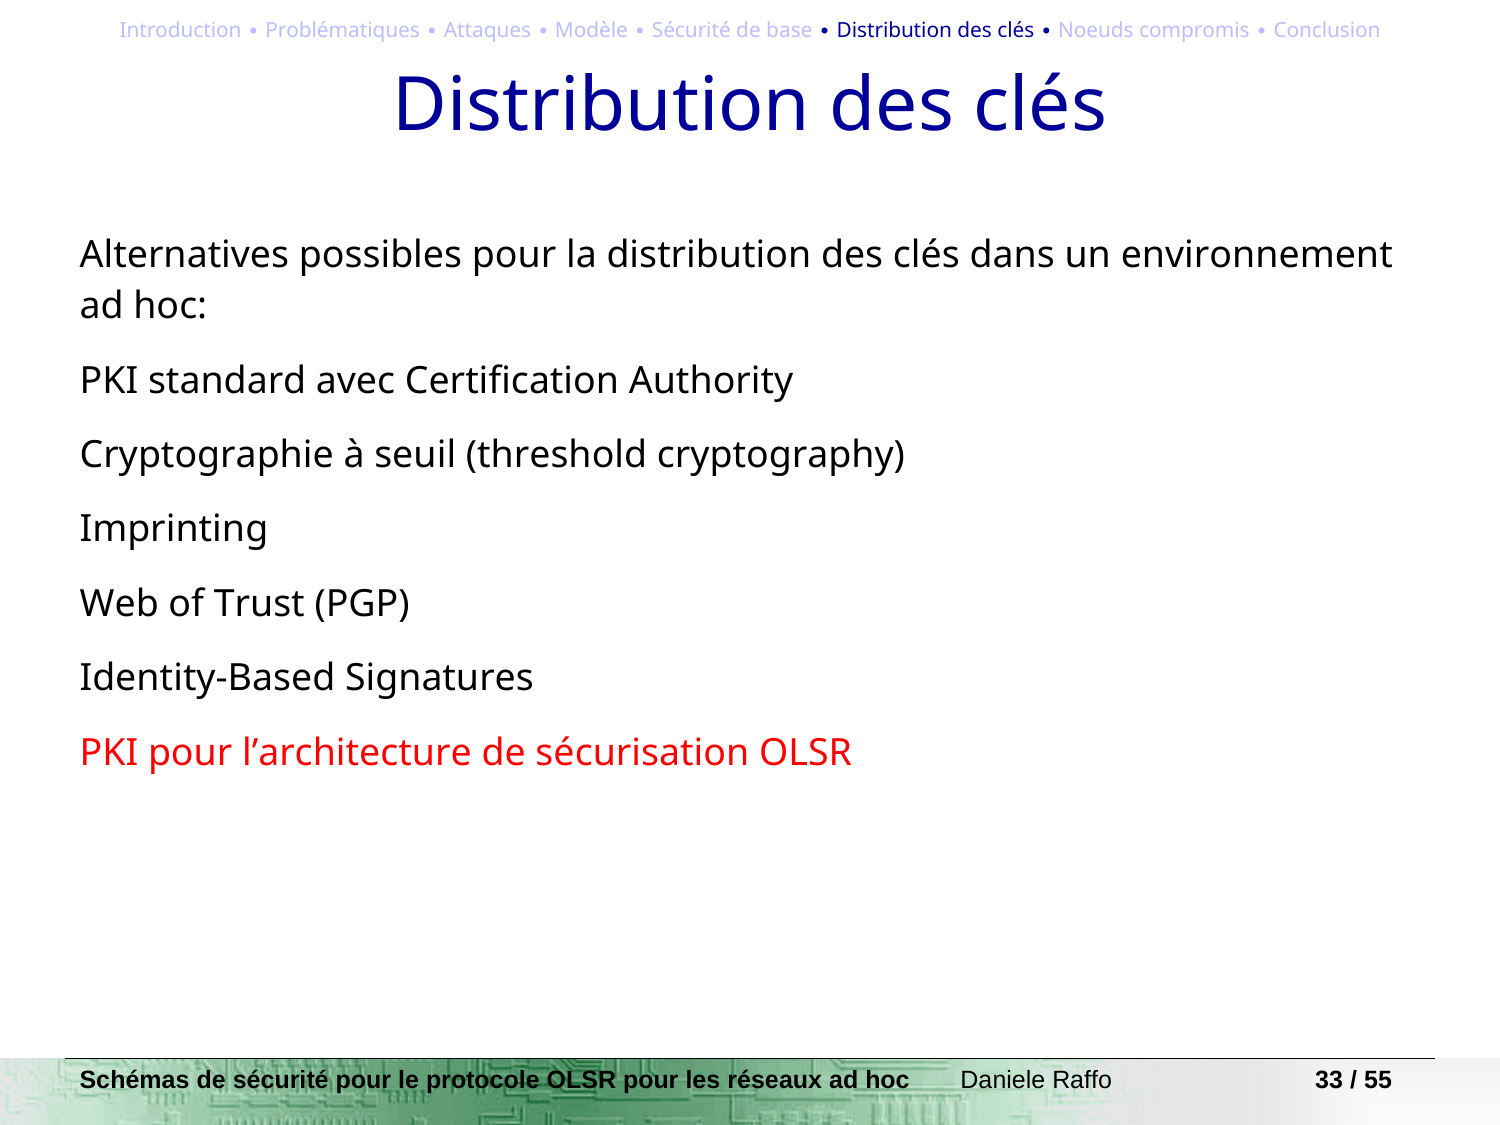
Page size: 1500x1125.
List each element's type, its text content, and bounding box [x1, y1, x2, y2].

text_box Alternatives possibles pour la distribution des clés dans un environnement ad hoc: PKI standard avec Certification Authority Cryptographie à seuil (threshold cryptography) Imprinting Web of Trust (PGP) Identity-Based Signatures PKI pour l’architecture de sécurisation OLSR [64, 219, 1436, 784]
text_box Introduction ∙ Problématiques ∙ Attaques ∙ Modèle ∙ Sécurité de base ∙ Distribution des clés ∙ Noeuds compromis ∙ Conclusion [0, 7, 1500, 52]
text_box Schémas de sécurité pour le protocole OLSR pour les réseaux ad hoc Daniele Raffo [64, 1058, 1436, 1103]
text_box Distribution des clés [64, 52, 1436, 161]
picture [0, 1058, 1500, 1125]
